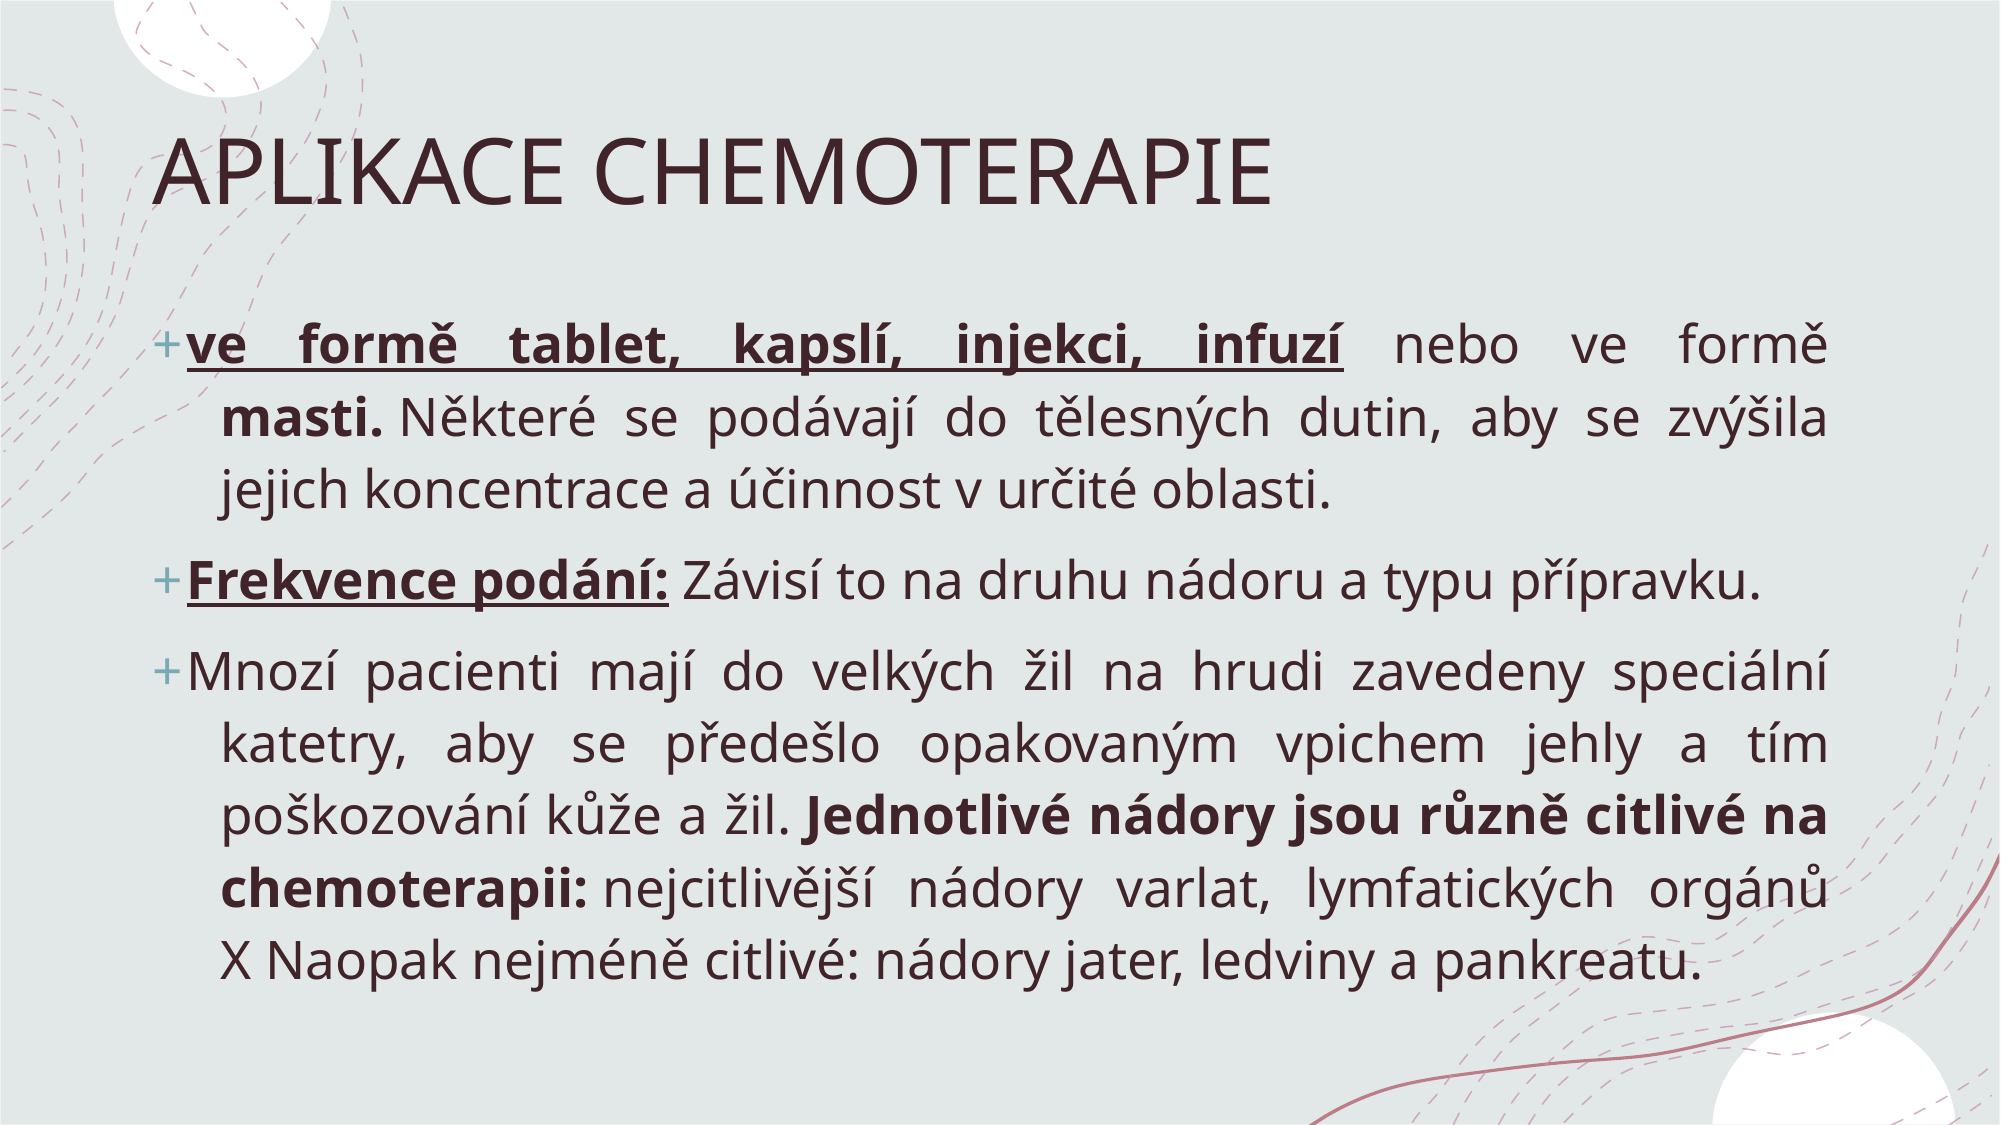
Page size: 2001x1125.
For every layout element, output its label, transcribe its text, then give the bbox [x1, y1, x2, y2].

title APLIKACE CHEMOTERAPIE [137, 59, 1863, 278]
list ve formě tablet, kapslí, injekci, infuzí nebo ve formě masti. Některé se podávají do tělesných dutin, aby se zvýšila jejich koncentrace a účinnost v určité oblasti. Frekvence podání: Závisí to na druhu nádoru a typu přípravku. Mnozí pacienti mají do velkých žil na hrudi zavedeny speciální katetry, aby se předešlo opakovaným vpichem jehly a tím poškozování kůže a žil. Jednotlivé nádory jsou různě citlivé na chemoterapii: nejcitlivější nádory varlat, lymfatických orgánů X Naopak nejméně citlivé: nádory jater, ledviny a pankreatu. [137, 299, 1863, 1014]
